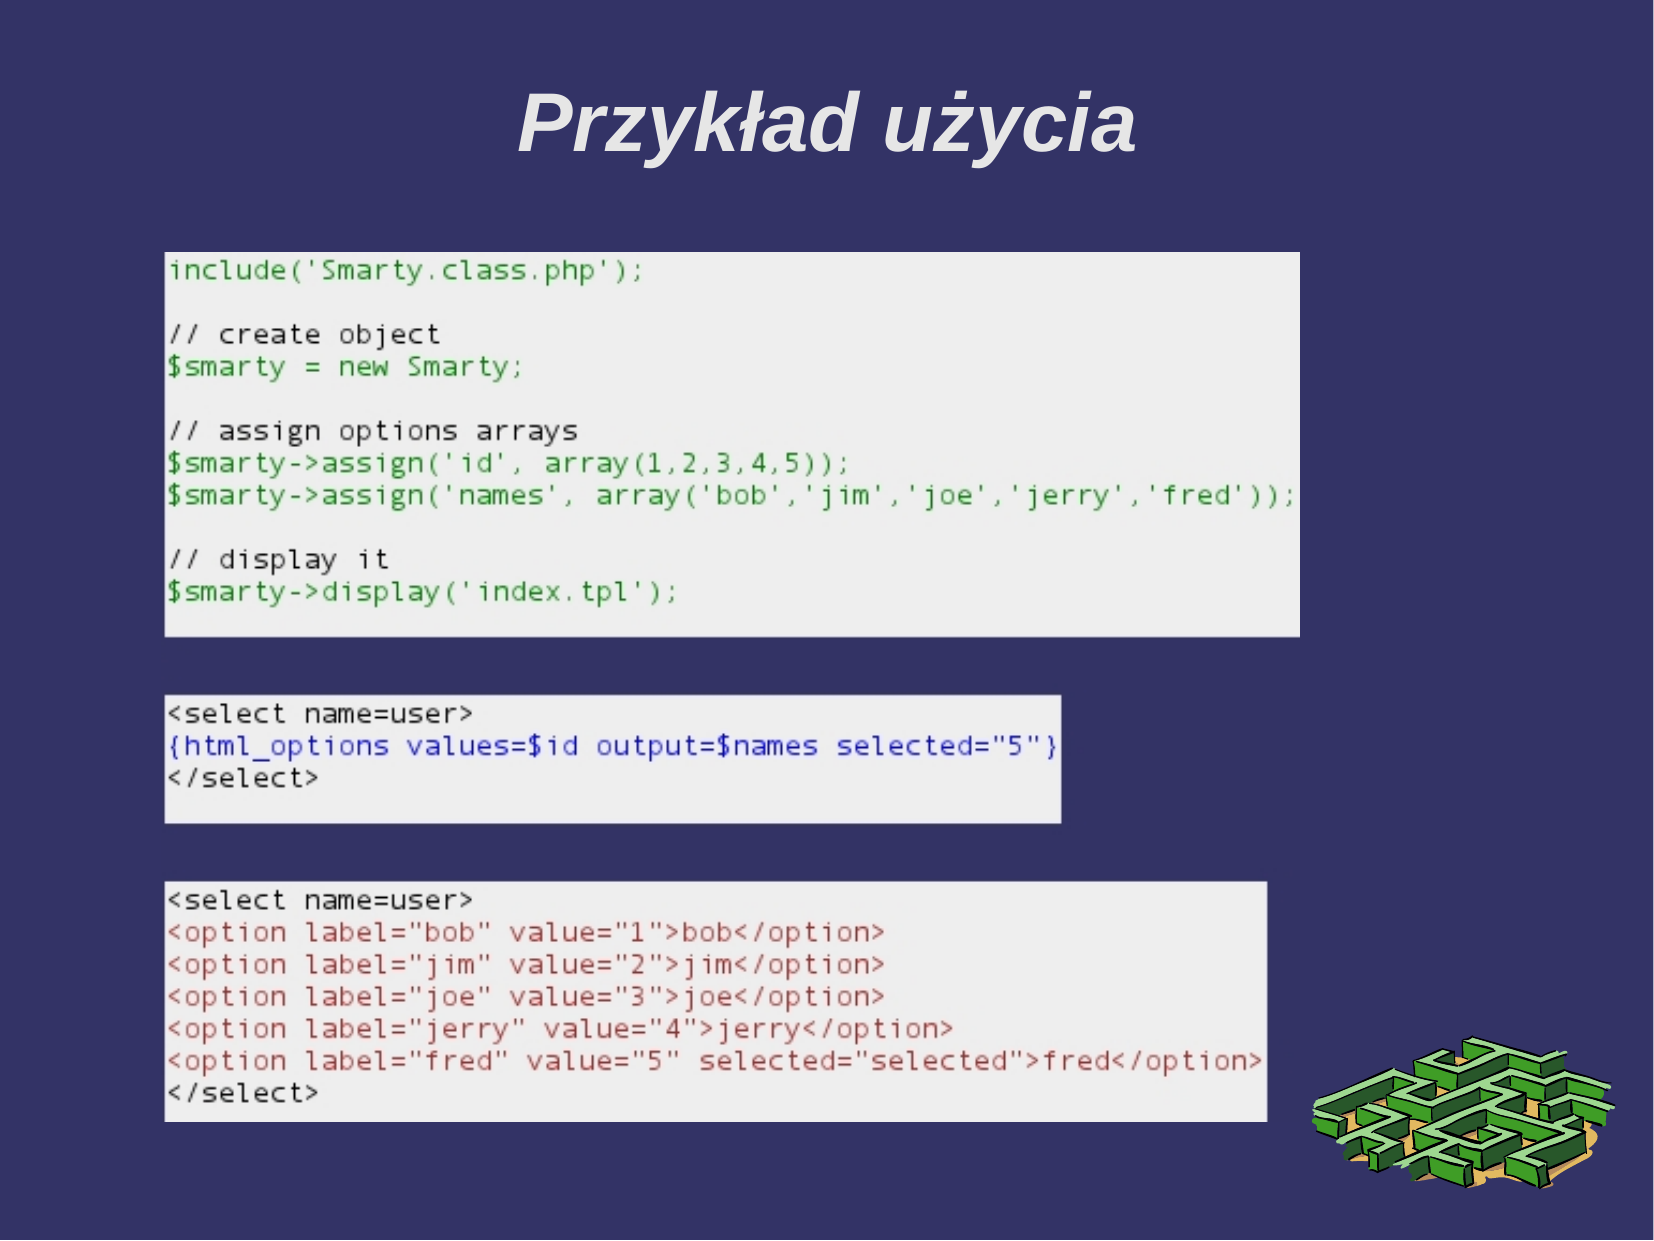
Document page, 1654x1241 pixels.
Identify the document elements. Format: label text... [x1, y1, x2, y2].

title Przykład użycia [121, 19, 1534, 227]
picture [161, 252, 1300, 1123]
